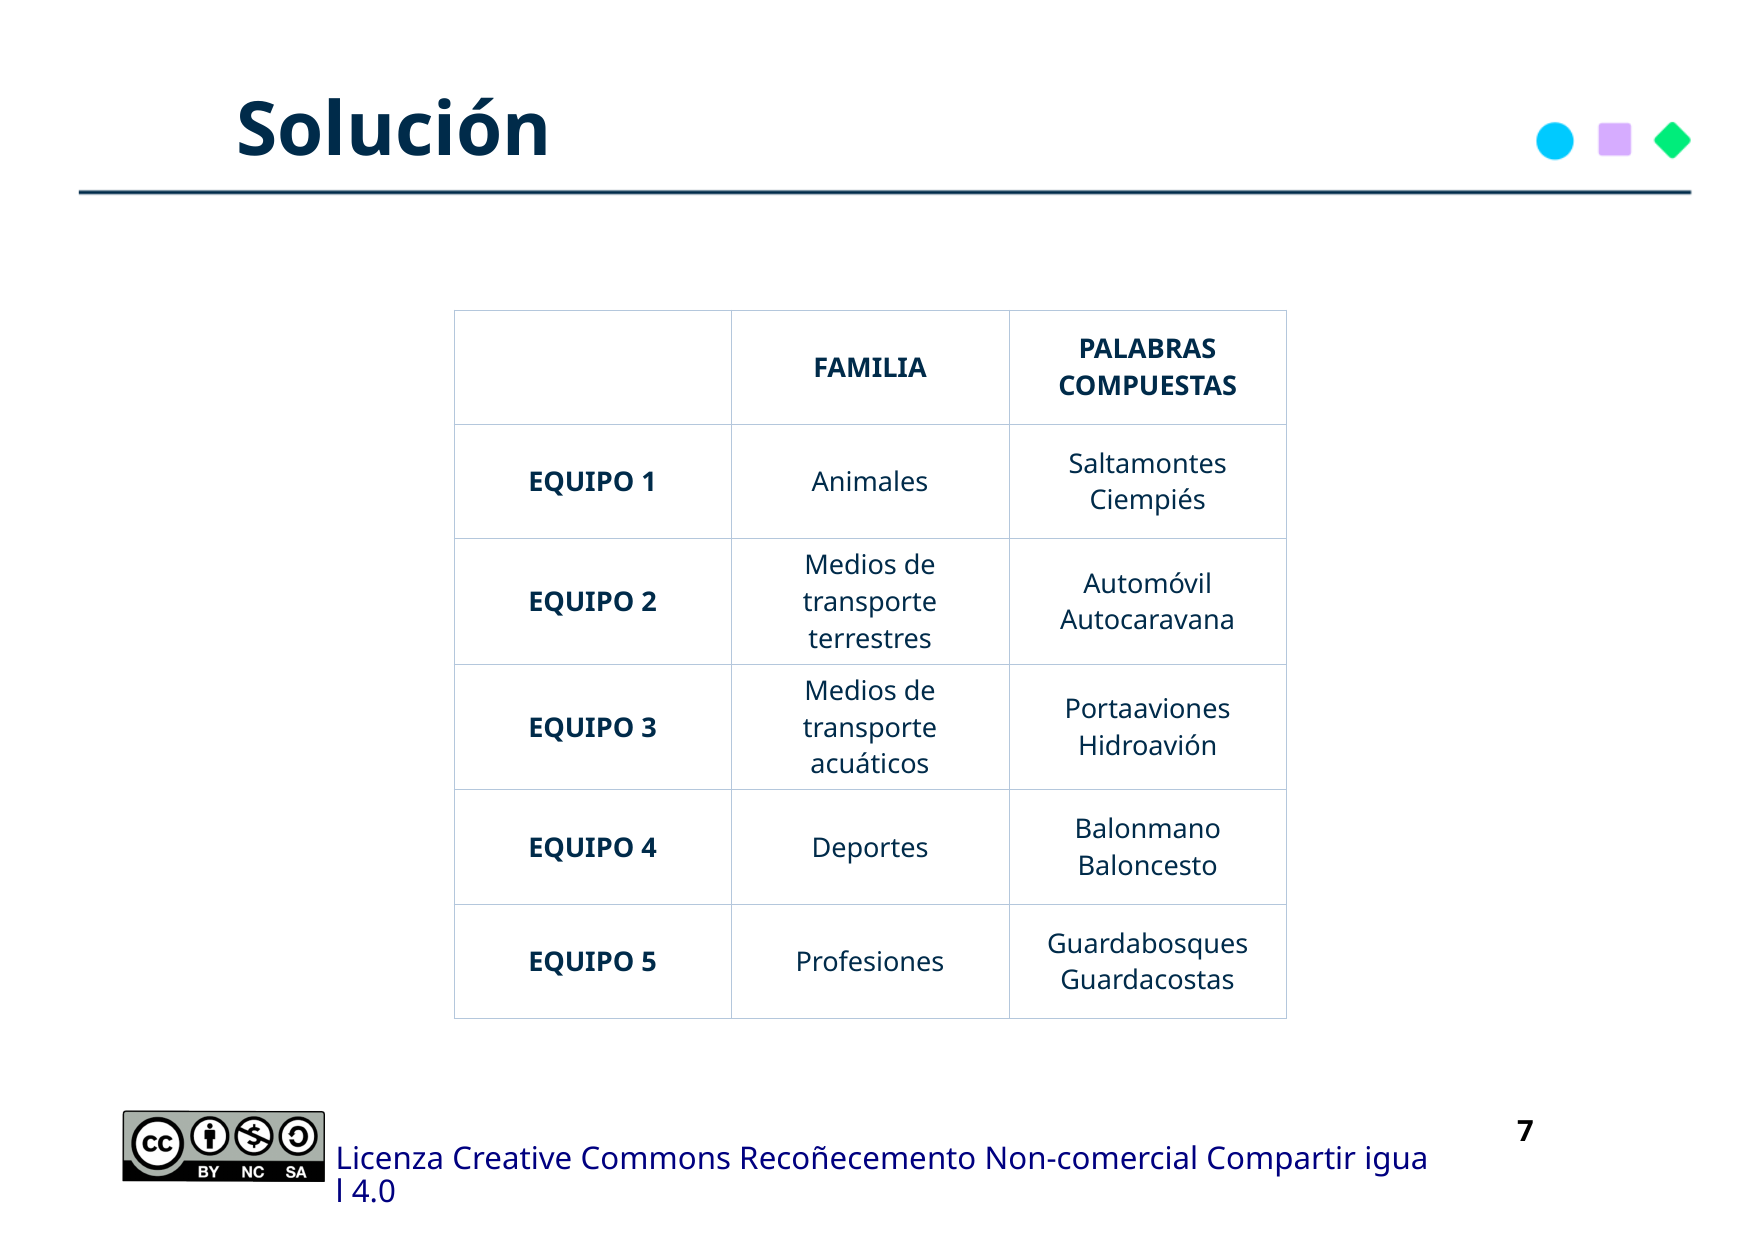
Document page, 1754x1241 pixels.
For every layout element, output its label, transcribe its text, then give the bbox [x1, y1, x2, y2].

table_cell Portaaviones Hidroavión [1010, 665, 1286, 789]
table_cell EQUIPO 3 [455, 665, 731, 789]
table_cell Guardabosques Guardacostas [1010, 905, 1286, 1018]
table_cell EQUIPO 2 [455, 539, 731, 664]
table_cell Animales [732, 425, 1009, 538]
table_header FAMILIA [732, 311, 1009, 424]
title Solución [236, 88, 1565, 178]
table_header PALABRAS COMPUESTAS [1010, 311, 1286, 424]
text_box Licenza Creative Commons Recoñecemento Non-comercial Compartir igual 4.0 [320, 1133, 1447, 1182]
table_header [455, 311, 731, 424]
table_cell EQUIPO 5 [455, 905, 731, 1018]
table_cell EQUIPO 1 [455, 425, 731, 538]
table_cell Medios de transporte terrestres [732, 539, 1009, 664]
picture [65, 94, 1701, 217]
table_cell Balonmano Baloncesto [1010, 790, 1286, 904]
table_cell Medios de transporte acuáticos [732, 665, 1009, 789]
table_cell Deportes [732, 790, 1009, 904]
table_cell EQUIPO 4 [455, 790, 731, 904]
table_cell Saltamontes Ciempiés [1010, 425, 1286, 538]
table_cell Profesiones [732, 905, 1009, 1018]
table_cell Automóvil Autocaravana [1010, 539, 1286, 664]
picture [122, 1110, 325, 1182]
